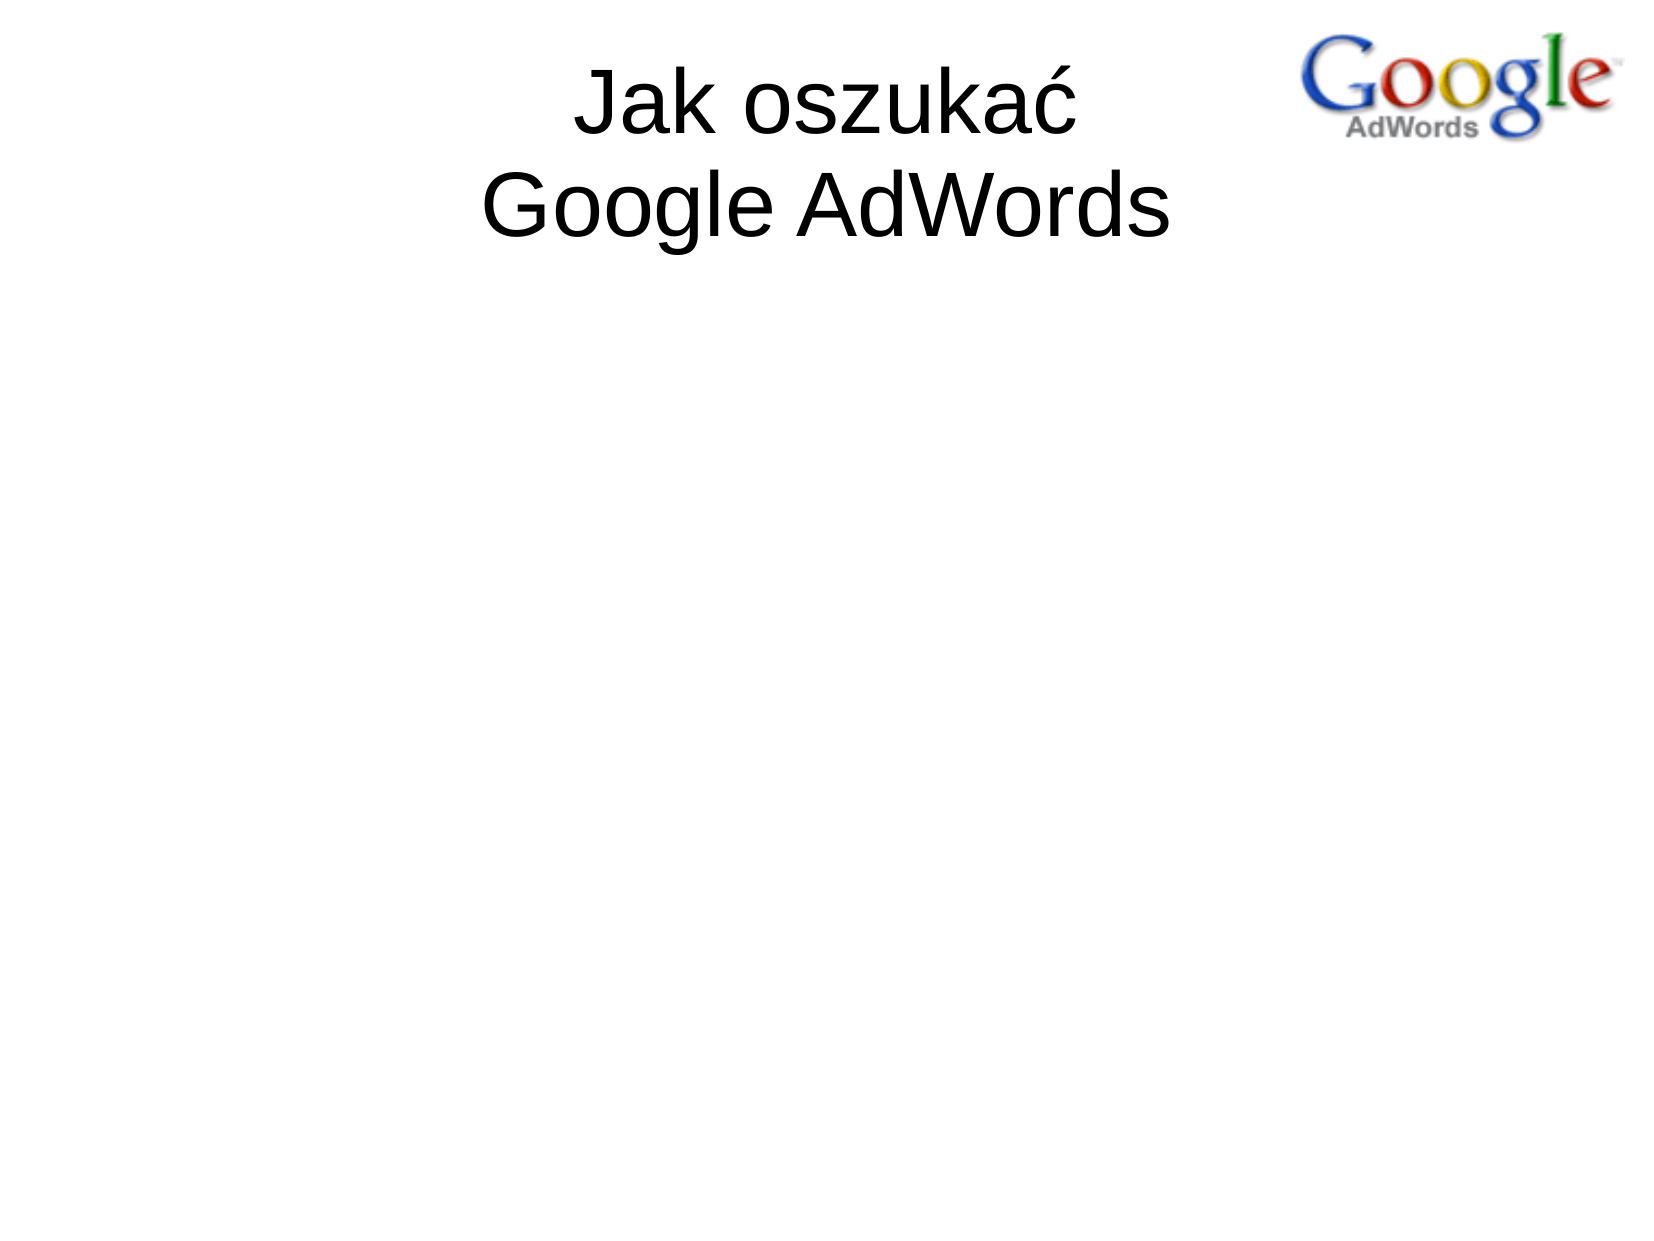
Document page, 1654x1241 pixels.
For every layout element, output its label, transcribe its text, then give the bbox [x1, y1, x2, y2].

picture [1299, 27, 1625, 148]
title Jak oszukać Google AdWords [82, 49, 1571, 257]
